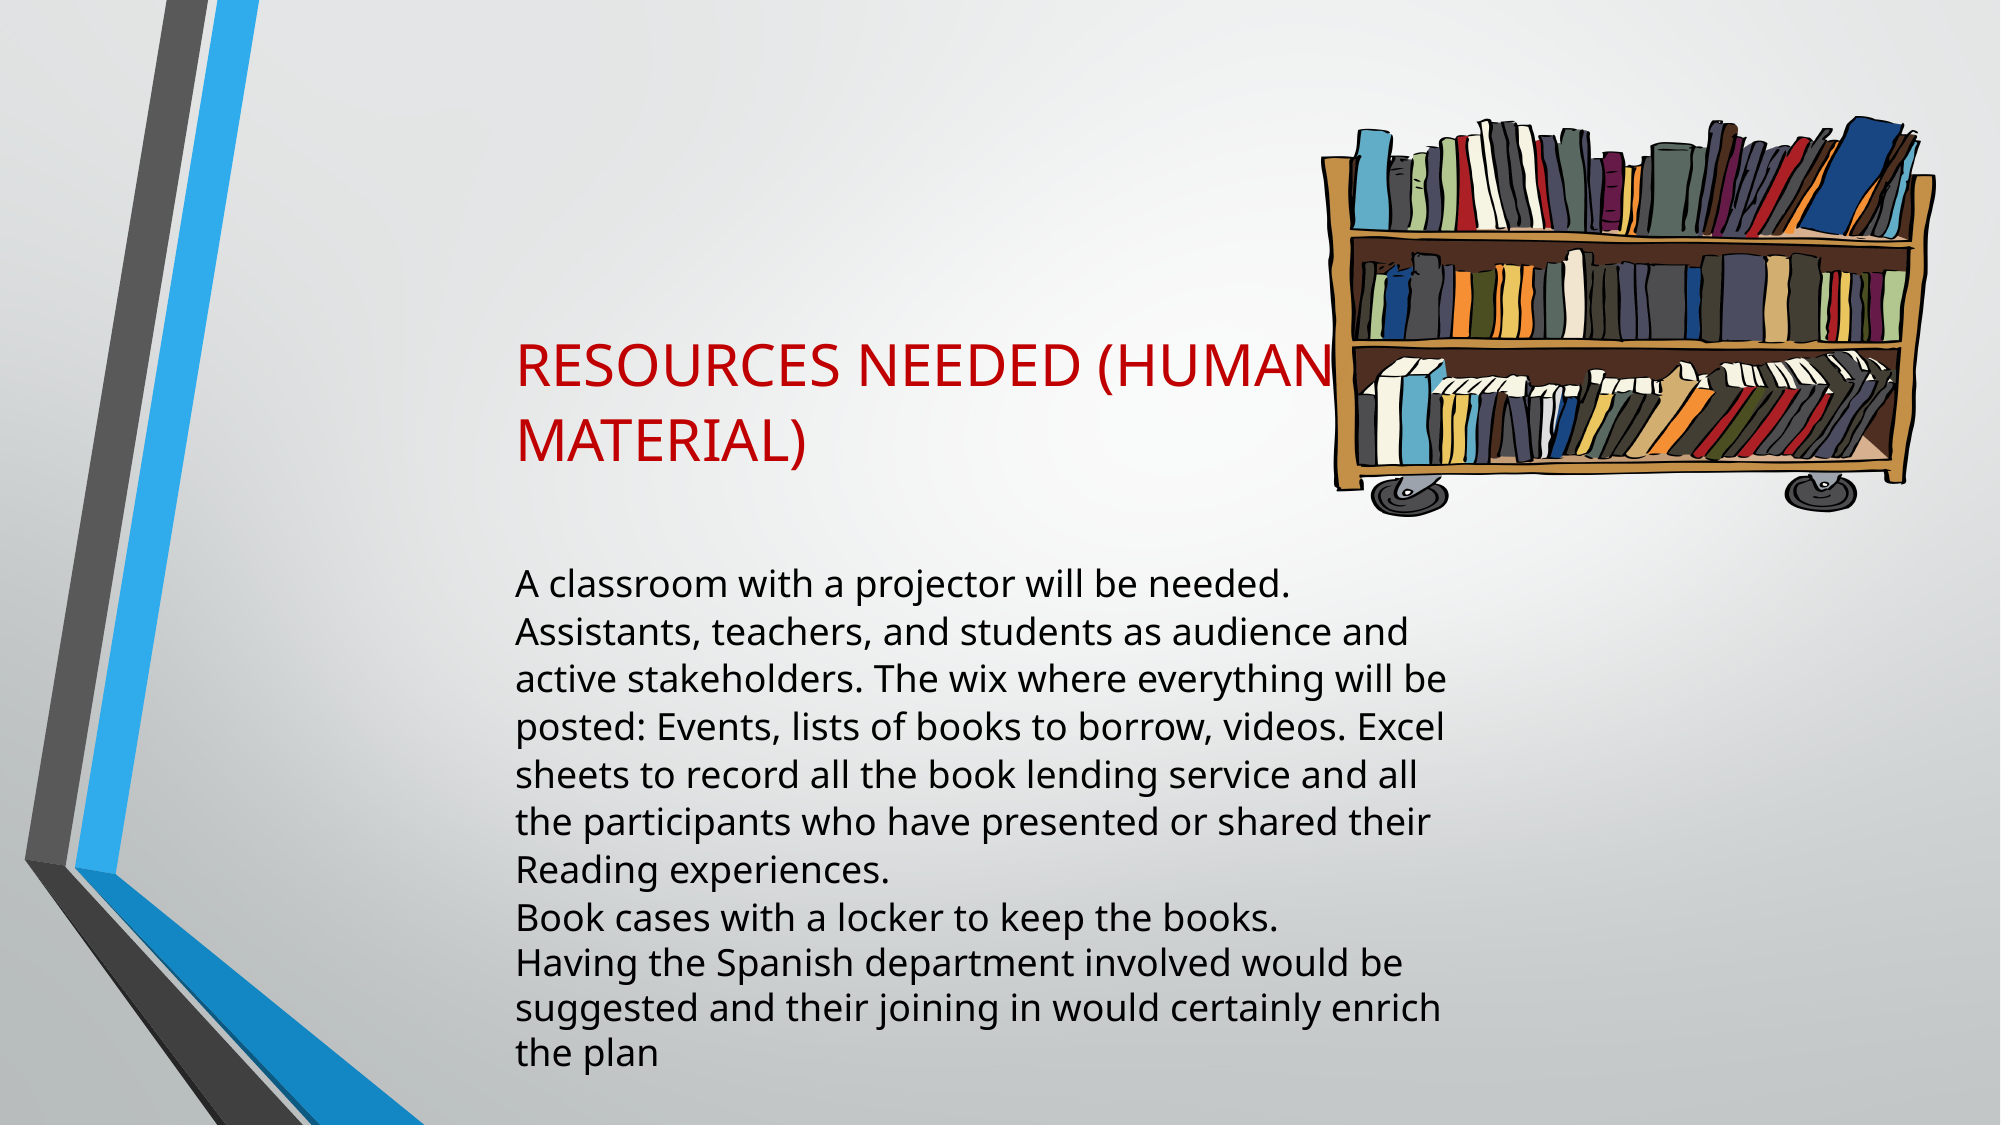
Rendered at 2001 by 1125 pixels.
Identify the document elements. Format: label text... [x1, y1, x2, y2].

text_box RESOURCES NEEDED (HUMAN/ MATERIAL) A classroom with a projector will be needed. Assistants, teachers, and students as audience and active stakeholders. The wix where everything will be posted: Events, lists of books to borrow, videos. Excel sheets to record all the book lending service and all the participants who have presented or shared their Reading experiences. Book cases with a locker to keep the books. Having the Spanish department involved would be suggested and their joining in would certainly enrich the plan [500, 317, 1500, 1081]
picture [1321, 116, 1936, 517]
